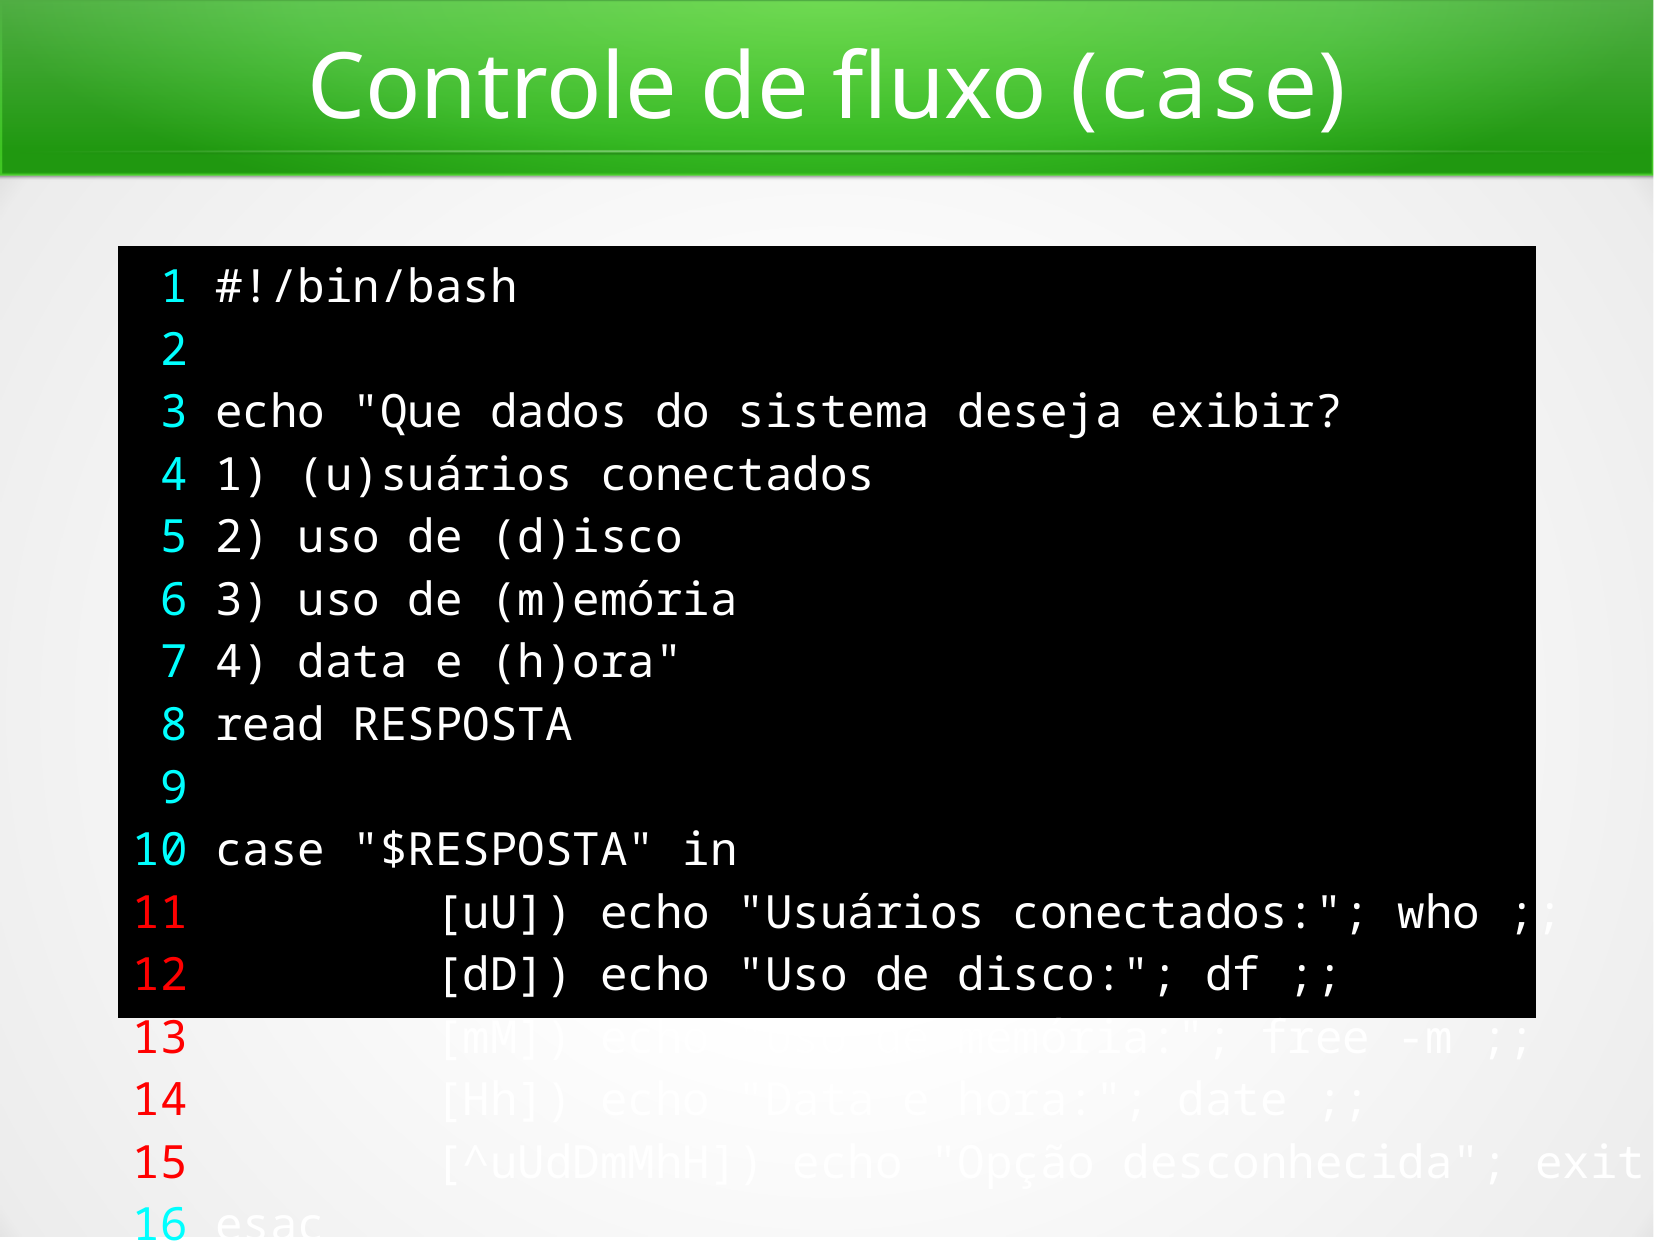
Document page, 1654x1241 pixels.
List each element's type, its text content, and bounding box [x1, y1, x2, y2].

picture [277, 1228, 290, 1237]
title Controle de fluxo (case) [82, 11, 1571, 154]
picture [0, 0, 1654, 1237]
picture [167, 1223, 181, 1237]
text_box 1 #!/bin/bash 2 3 echo "Que dados do sistema deseja exibir? 4 1) (u)suários conectados 5 2) uso de (d)isco 6 3) uso de (m)emória 7 4) data e (h)ora" 8 read RESPOSTA 9 10 case "$RESPOSTA" in 11 [uU]) echo "Usuários conectados:"; who ;; 12 [dD]) echo "Uso de disco:"; df ;; 13 [mM]) echo "Uso de memória:"; free -m ;; 14 [Hh]) echo "Data e hora:"; date ;; 15 [^uUdDmMhH]) echo "Opção desconhecida"; exit 1;; 16 esac [118, 246, 1536, 1018]
picture [222, 1218, 236, 1225]
